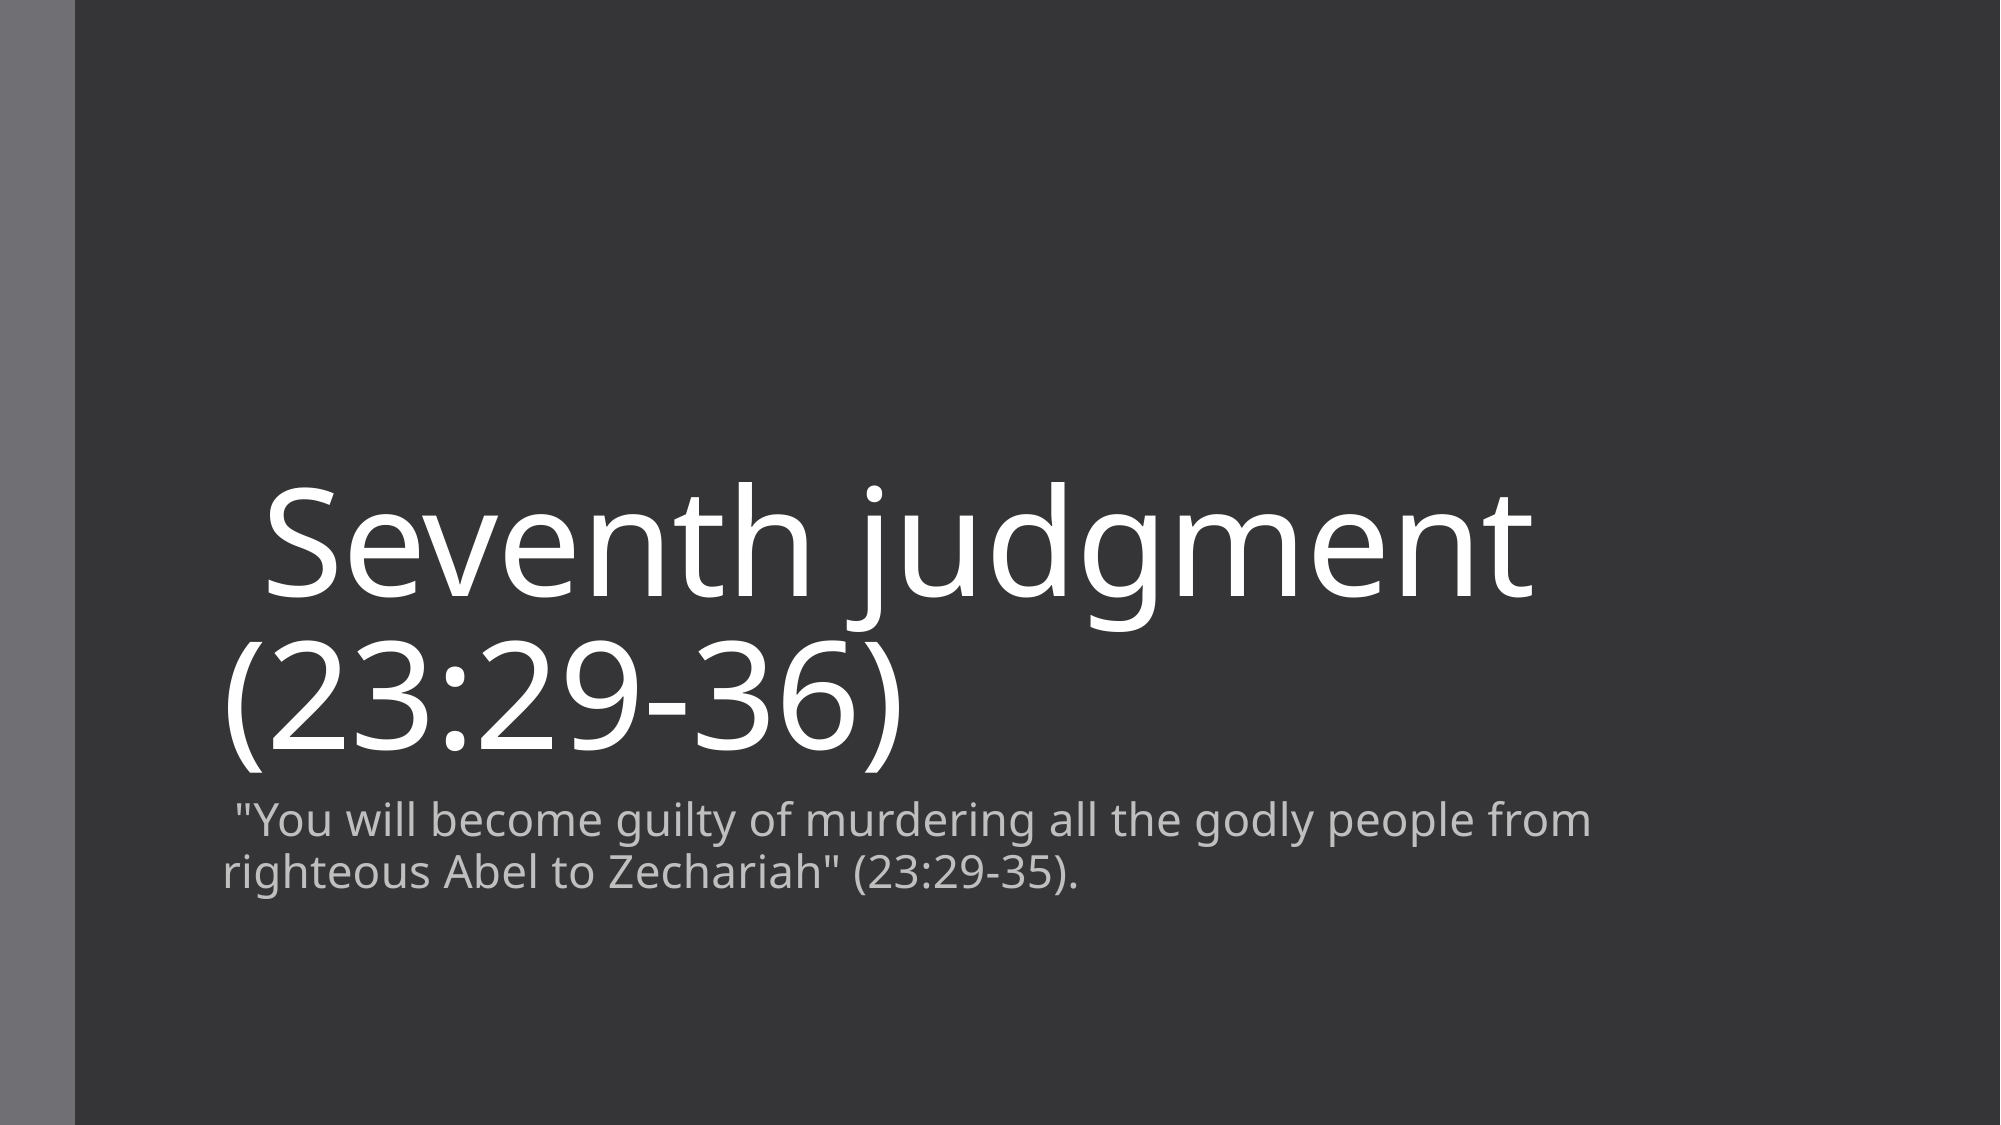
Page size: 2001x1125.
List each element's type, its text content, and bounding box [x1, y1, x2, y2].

title Seventh judgment (23:29-36) [206, 124, 1752, 787]
subtitle "You will become guilty of murdering all the godly people from righteous Abel to Zechariah" (23:29-35). [206, 787, 1752, 1066]
